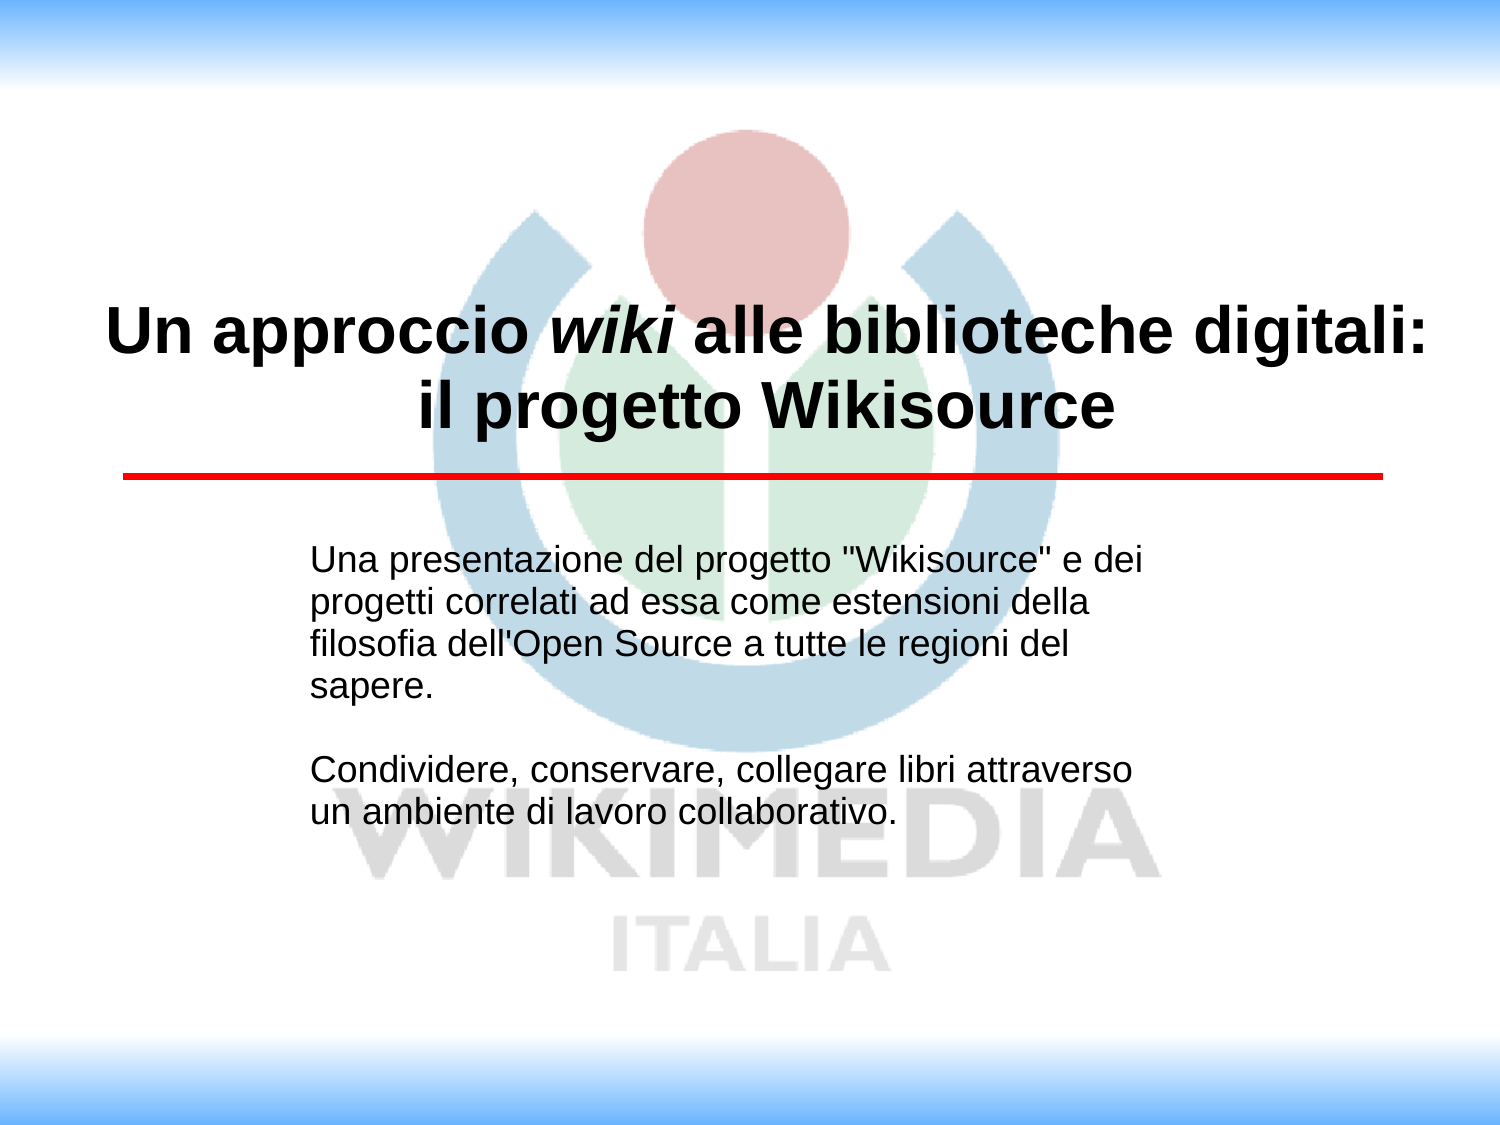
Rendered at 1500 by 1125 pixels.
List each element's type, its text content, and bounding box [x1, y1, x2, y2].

text_box Un approccio wiki alle biblioteche digitali: il progetto Wikisource [89, 293, 1447, 443]
text_box [0, 0, 1500, 91]
text_box Una presentazione del progetto "Wikisource" e dei progetti correlati ad essa come estensioni della filosofia dell'Open Source a tutte le regioni del sapere. Condividere, conservare, collegare libri attraverso un ambiente di lavoro collaborativo. [295, 531, 1182, 841]
picture [75, 91, 1426, 1034]
text_box [0, 1034, 1500, 1125]
